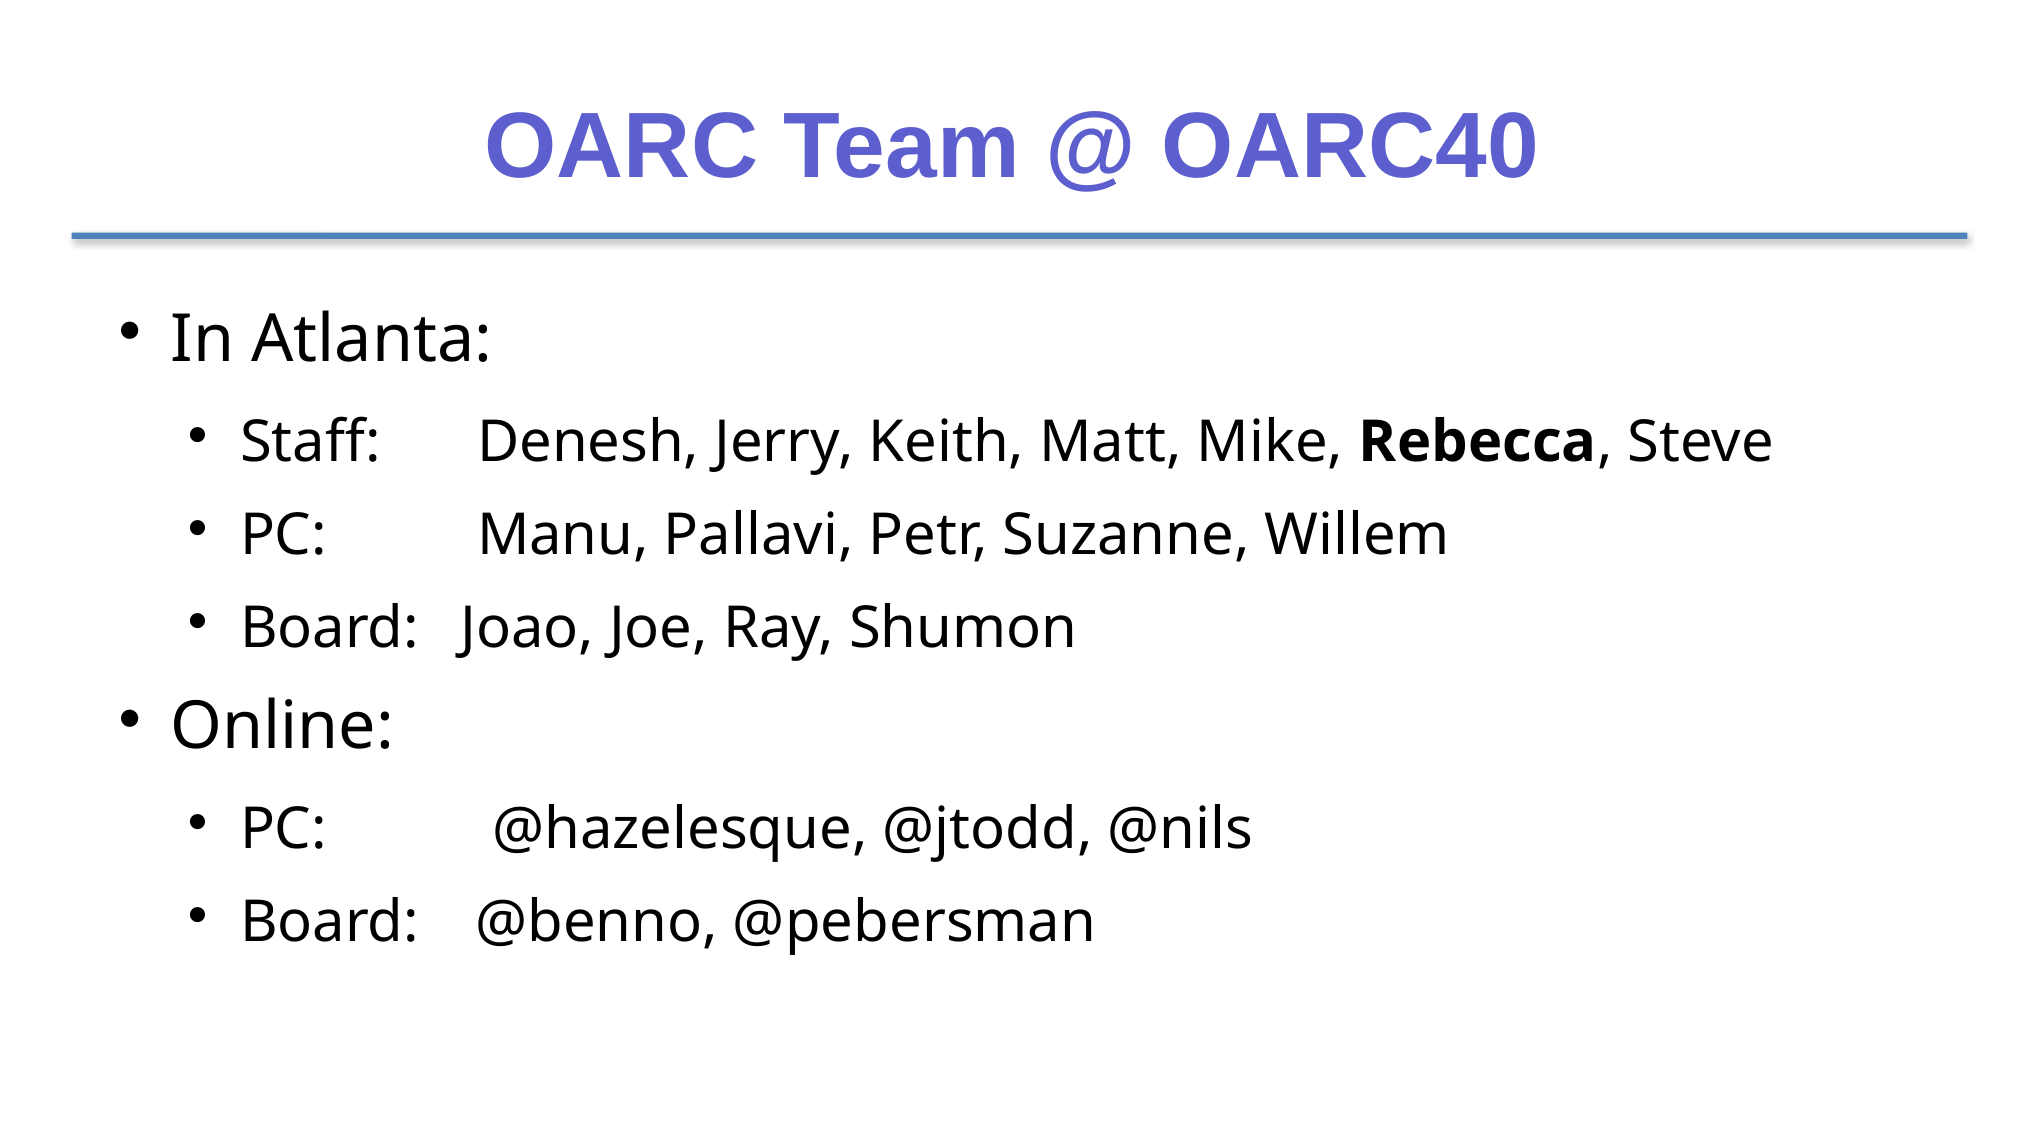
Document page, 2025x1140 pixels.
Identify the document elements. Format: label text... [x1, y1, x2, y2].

text_box OARC Team @ OARC40 [101, 45, 1924, 236]
text_box In Atlanta: Staff: Denesh, Jerry, Keith, Matt, Mike, Rebecca, Steve PC: Manu, Pallavi, Petr, Suzanne, Willem Board: Joao, Joe, Ray, Shumon Online: PC: @hazelesque, @jtodd, @nils Board: @benno, @pebersman [101, 294, 1924, 956]
